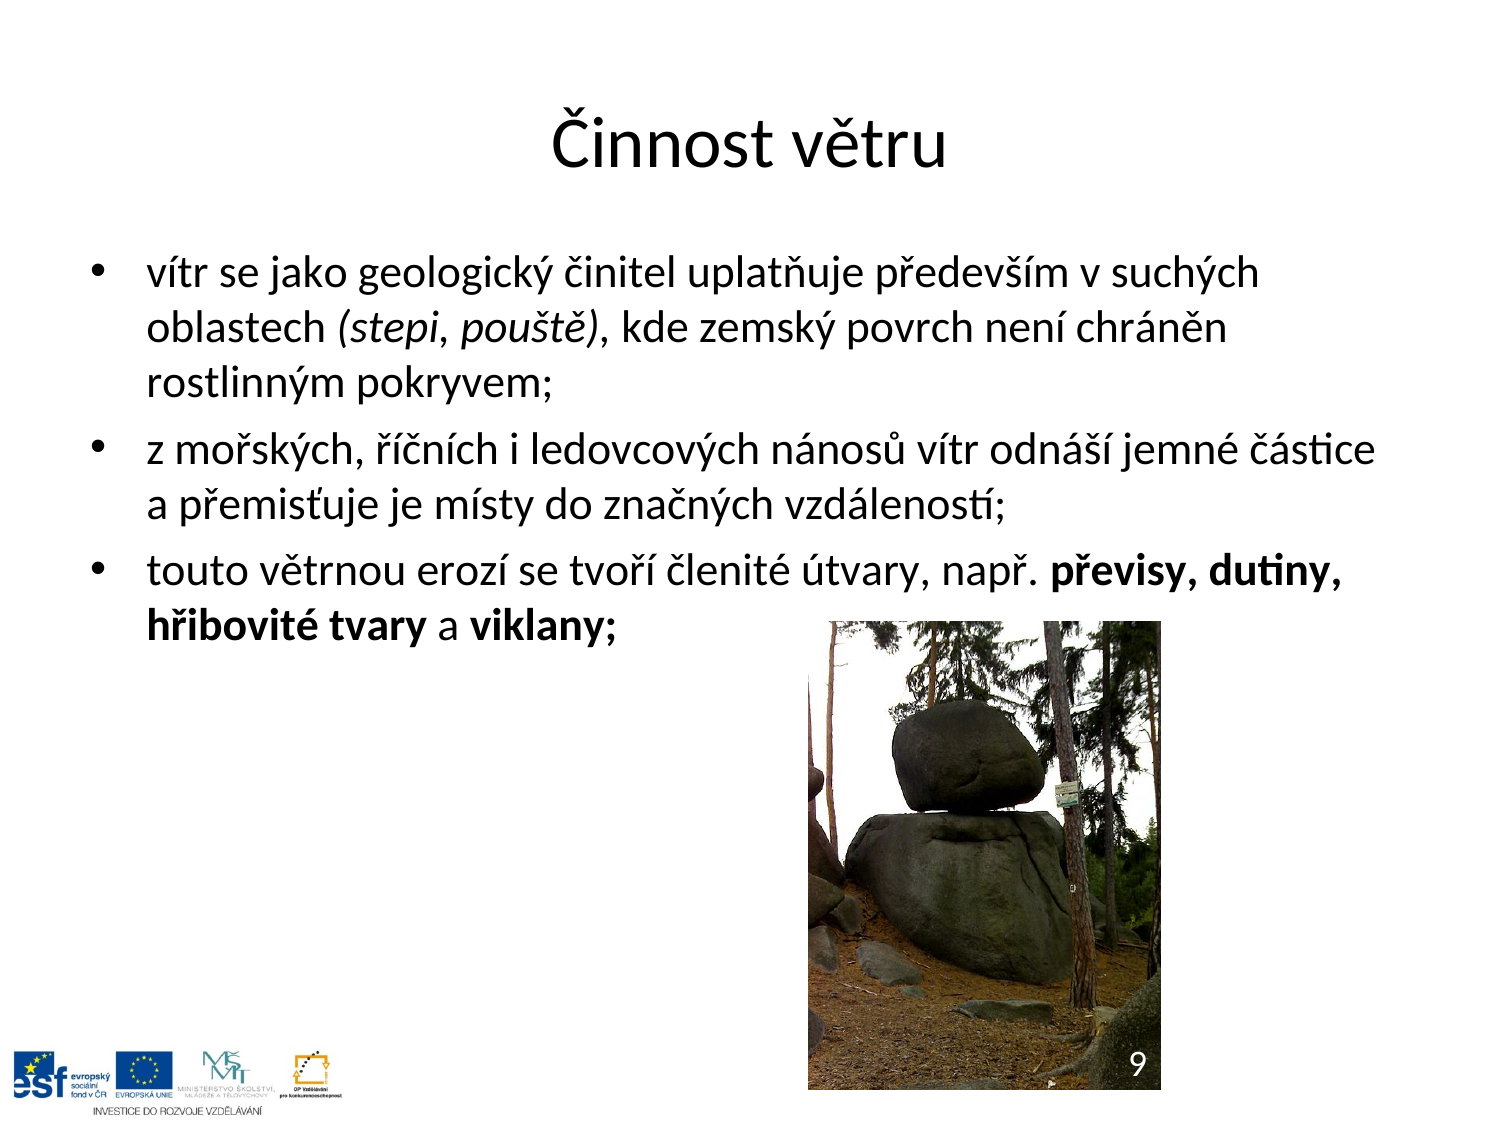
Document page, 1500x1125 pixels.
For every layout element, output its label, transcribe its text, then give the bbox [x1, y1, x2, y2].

picture [808, 621, 1161, 1090]
picture [0, 1035, 351, 1125]
text_box 9 [1113, 1031, 1172, 1092]
title Činnost větru [75, 45, 1426, 233]
list vítr se jako geologický činitel uplatňuje především v suchých oblastech (stepi, pouště), kde zemský povrch není chráněn rostlinným pokryvem; z mořských, říčních i ledovcových nánosů vítr odnáší jemné částice a přemisťuje je místy do značných vzdáleností; touto větrnou erozí se tvoří členité útvary, např. převisy, dutiny, hřibovité tvary a viklany; [75, 234, 1426, 977]
